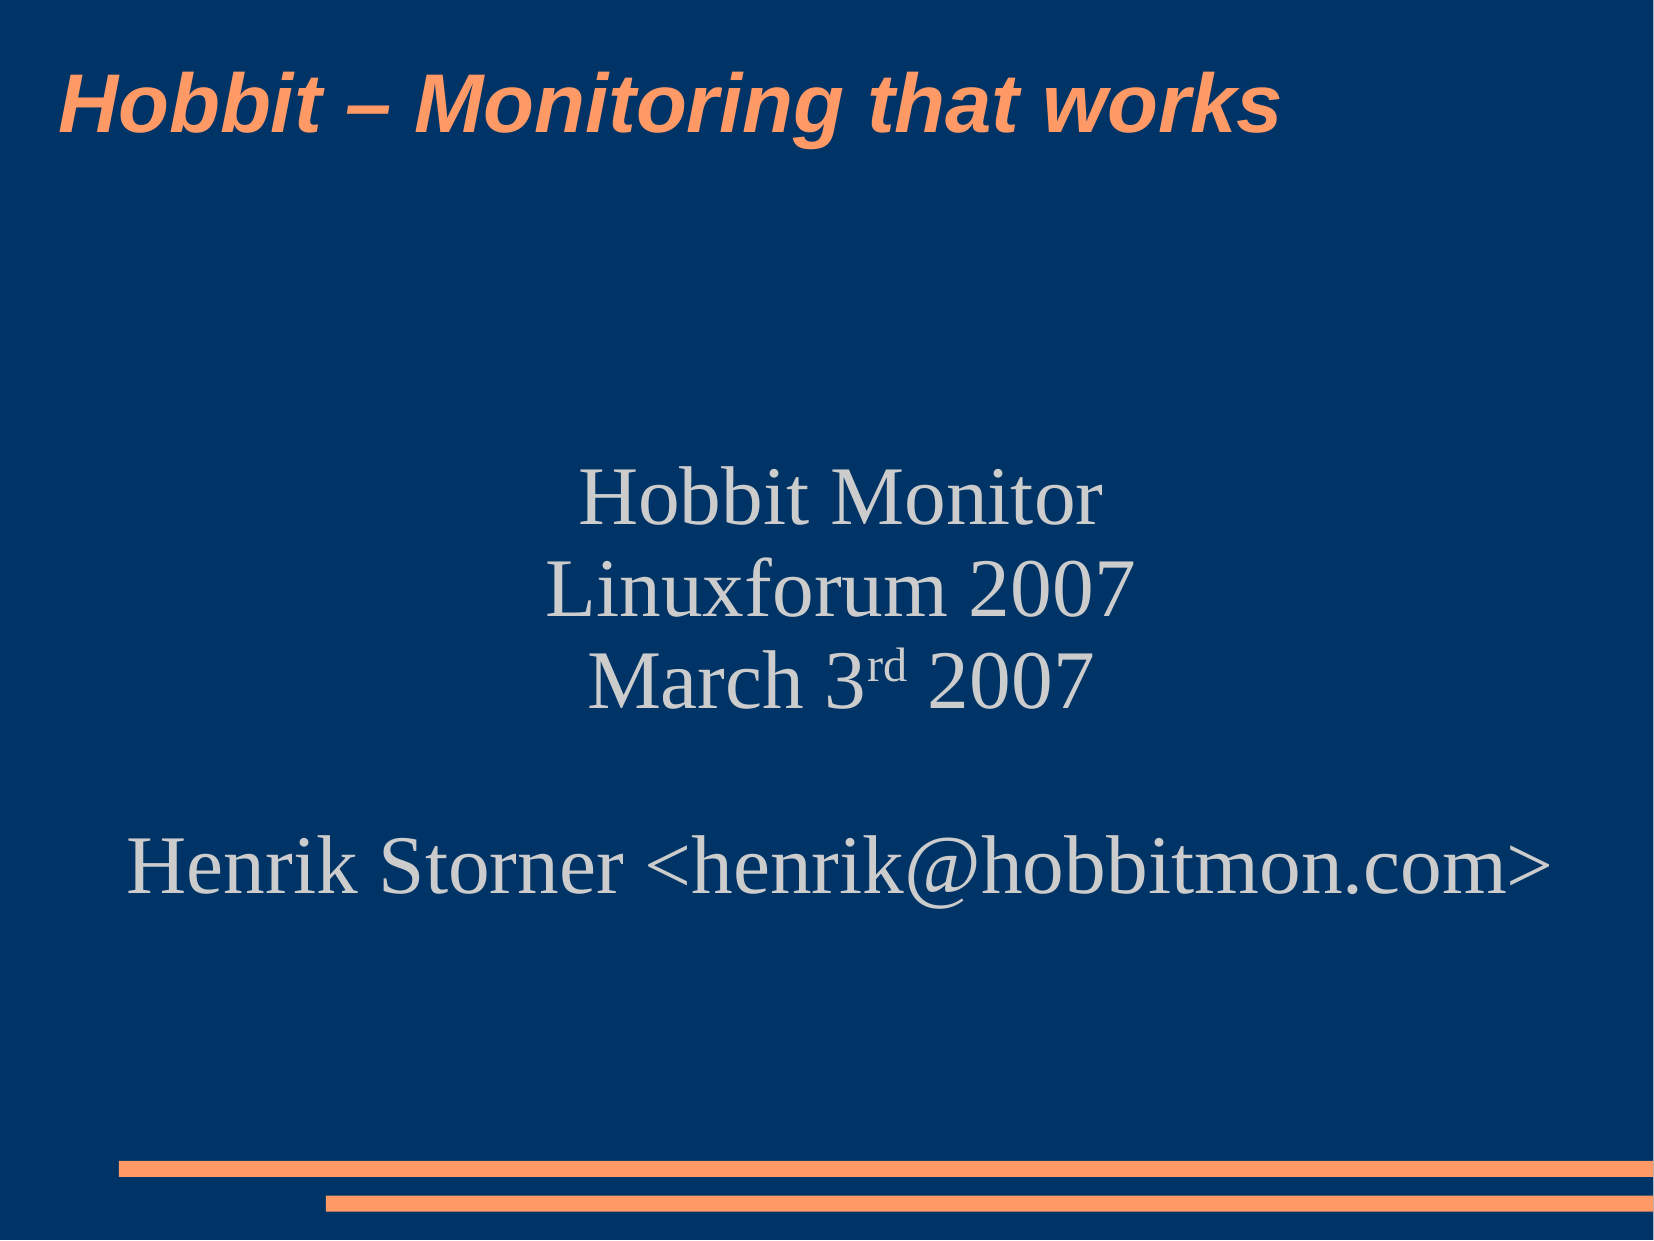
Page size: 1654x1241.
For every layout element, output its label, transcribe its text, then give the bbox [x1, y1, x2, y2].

subtitle Hobbit Monitor Linuxforum 2007 March 3rd 2007 Henrik Storner <henrik@hobbitmon.com> [121, 322, 1561, 1133]
title Hobbit – Monitoring that works [59, 29, 1506, 178]
